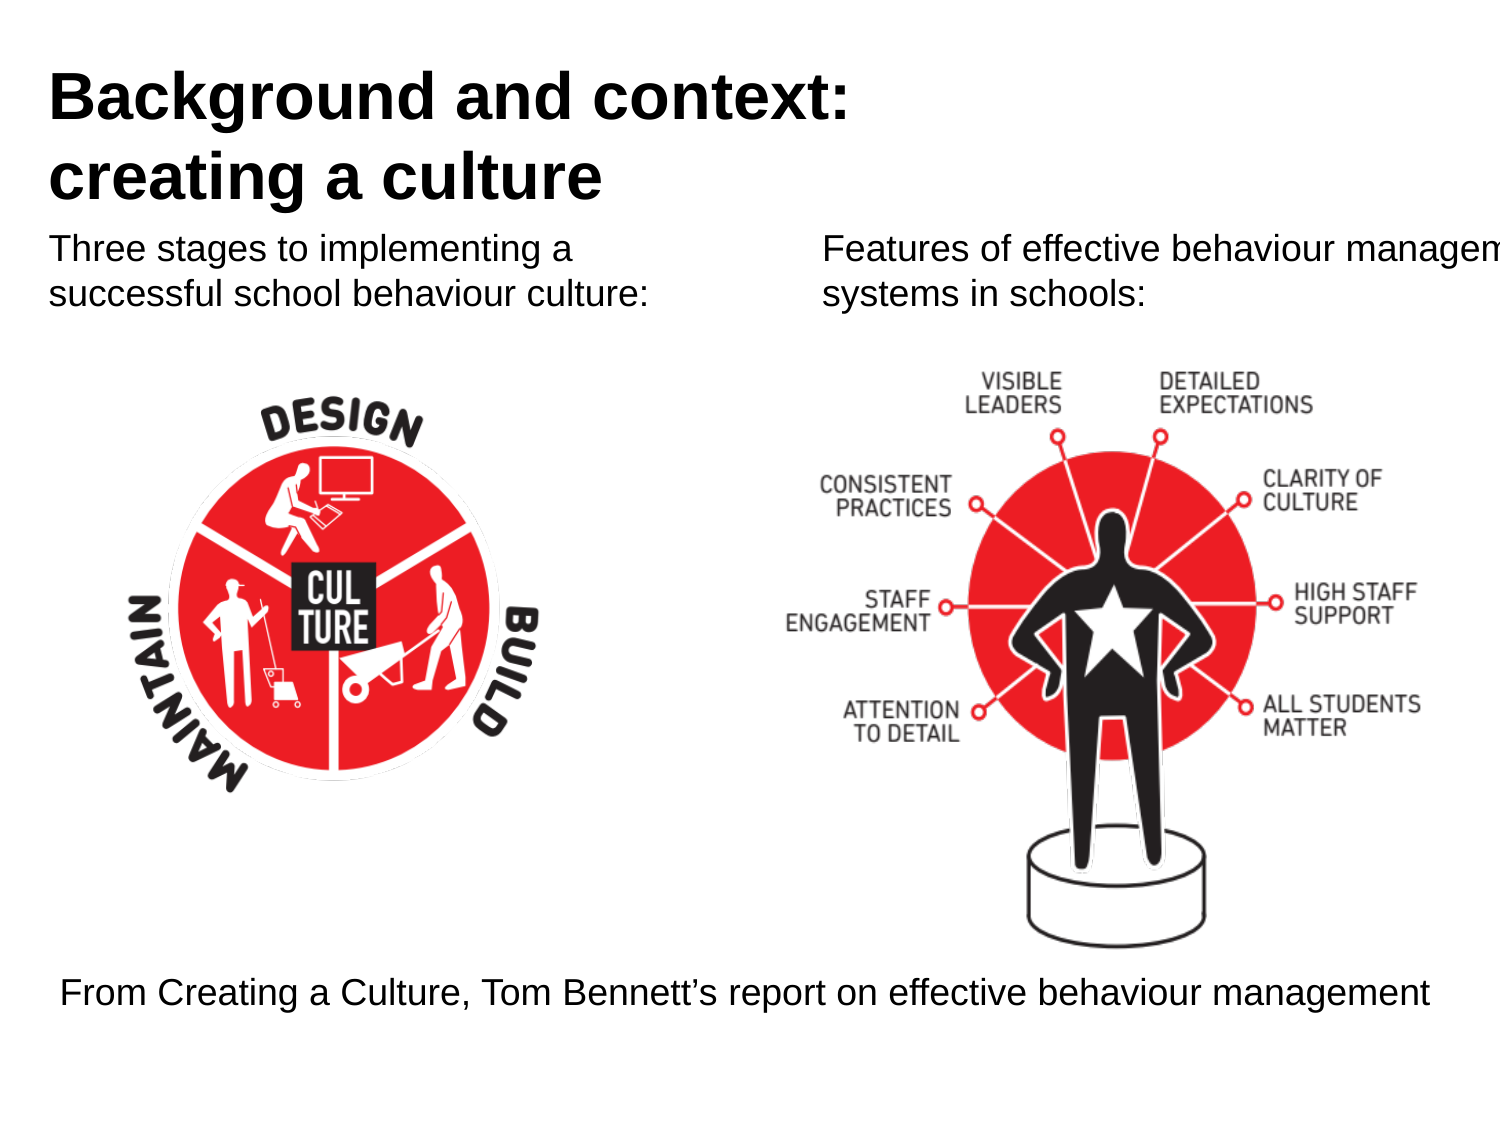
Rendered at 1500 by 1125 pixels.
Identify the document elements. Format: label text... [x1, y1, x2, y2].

text_box From Creating a Culture, Tom Bennett’s report on effective behaviour management [45, 961, 1455, 1021]
text_box Features of effective behaviour management systems in schools: [807, 217, 1500, 322]
picture [25, 295, 636, 871]
title Background and context: creating a culture [33, 45, 1433, 185]
picture [759, 320, 1456, 1003]
text_box Three stages to implementing a successful school behaviour culture: [33, 217, 681, 322]
